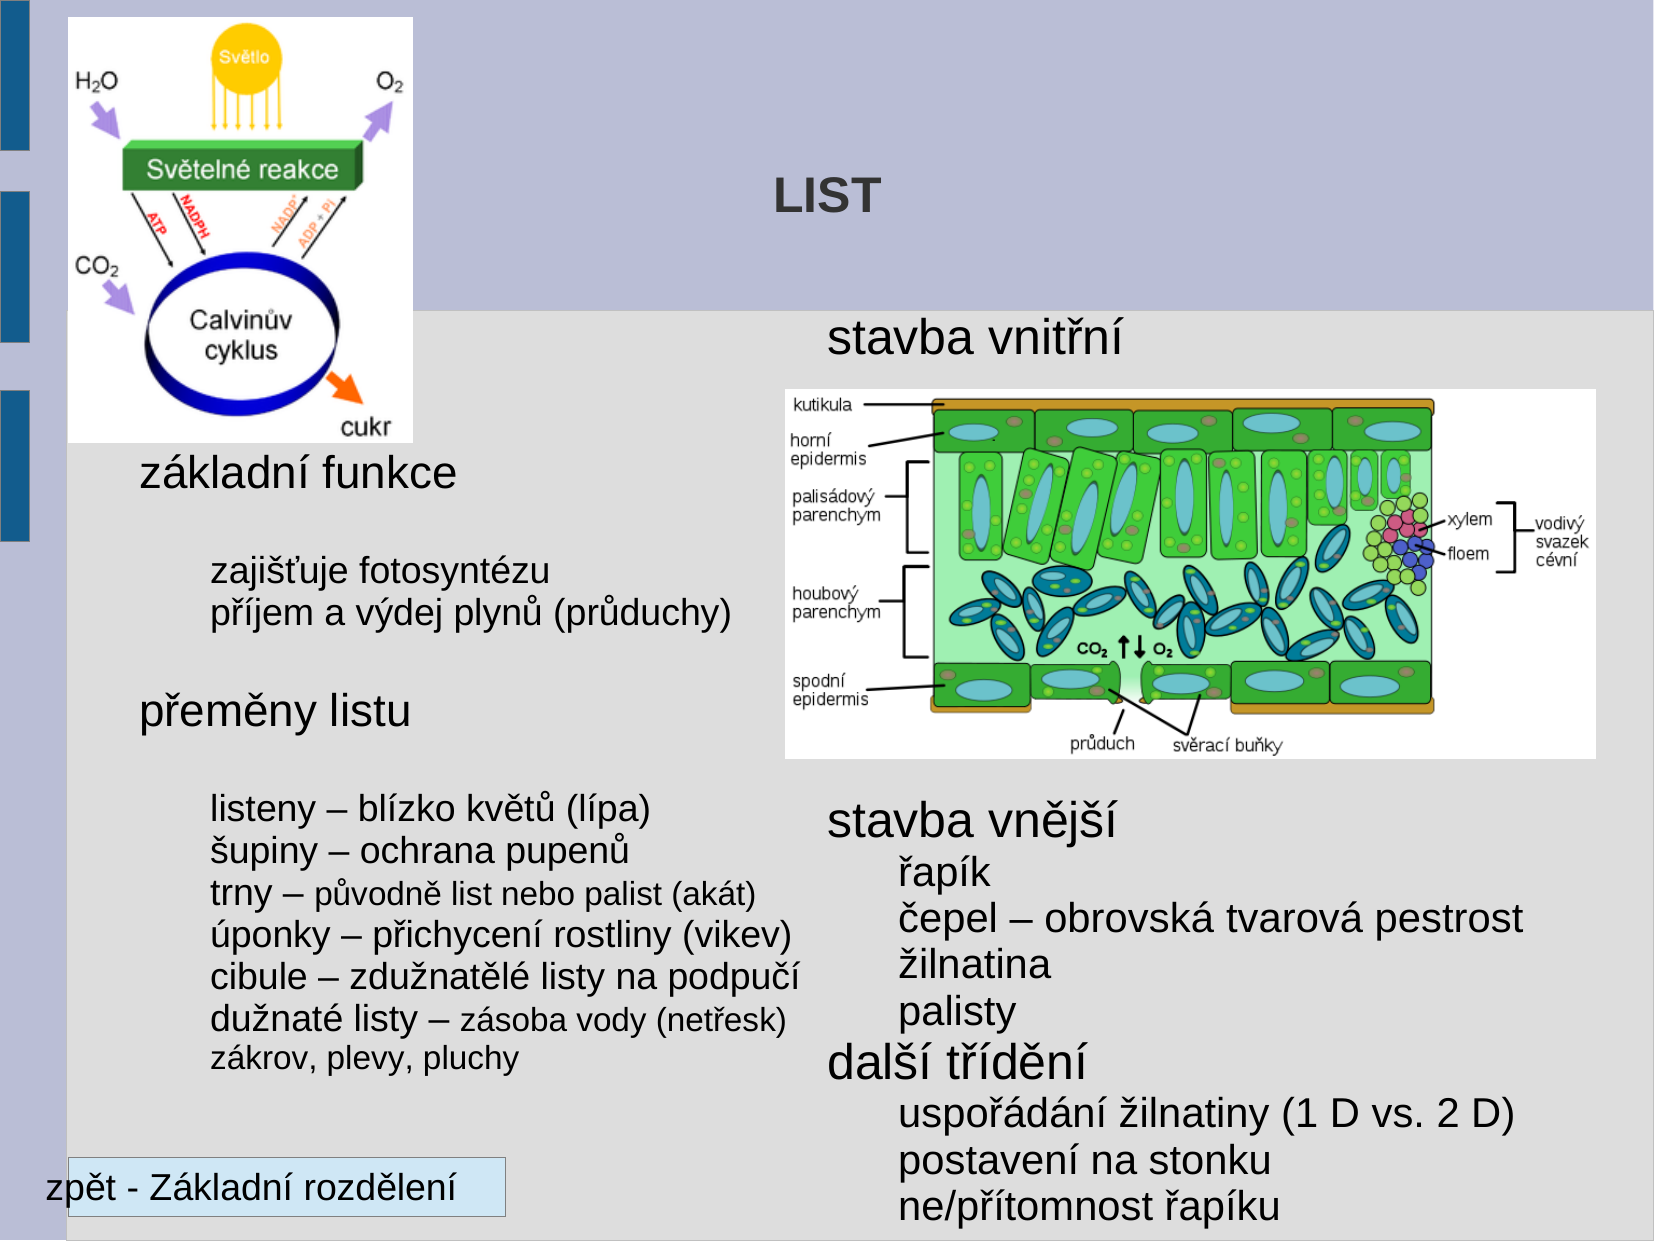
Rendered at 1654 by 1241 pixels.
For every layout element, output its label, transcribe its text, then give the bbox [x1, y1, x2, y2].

picture [785, 389, 1596, 759]
list základní funkce zajišťuje fotosyntézu příjem a výdej plynů (průduchy) přeměny listu listeny – blízko květů (lípa) šupiny – ochrana pupenů trny – původně list nebo palist (akát) úponky – přichycení rostliny (vikev) cibule – zdužnatělé listy na podpučí dužnaté listy – zásoba vody (netřesk) zákrov, plevy, pluchy [121, 344, 809, 1127]
title LIST [413, 91, 1534, 299]
list stavba vnitřní stavba vnější řapík čepel – obrovská tvarová pestrost žilnatina palisty další třídění uspořádání žilnatiny (1 D vs. 2 D) postavení na stonku ne/přítomnost řapíku [809, 309, 1643, 1233]
text_box zpět - Základní rozdělení [68, 1157, 506, 1217]
picture [68, 17, 413, 443]
